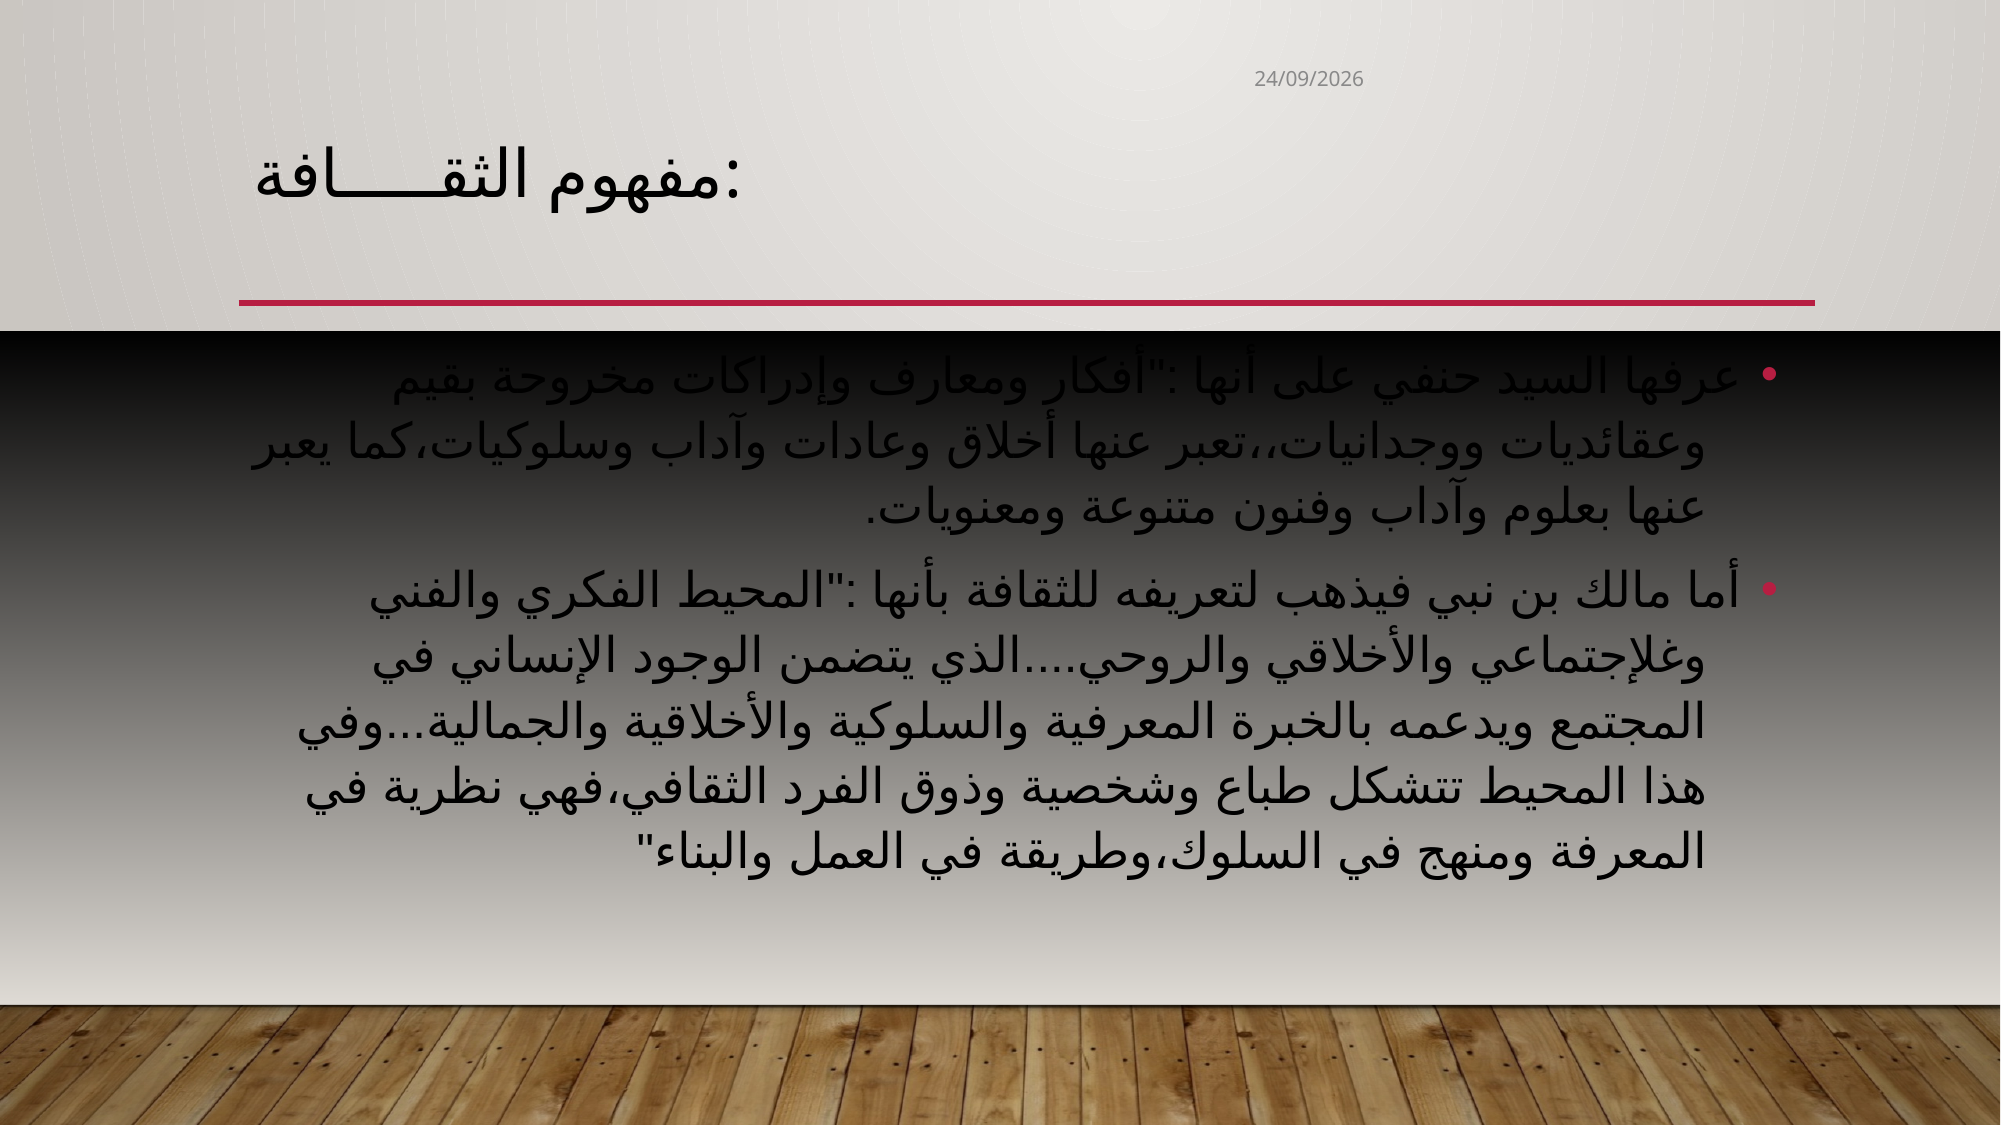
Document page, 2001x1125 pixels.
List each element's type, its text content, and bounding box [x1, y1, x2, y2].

title مفهوم الثقـــــافة: [238, 131, 1814, 305]
list عرفها السيد حنفي على أنها :"أفكار ومعارف وإدراكات مخروحة بقيم وعقائديات ووجدانيات،،تعبر عنها أخلاق وعادات وآداب وسلوكيات،كما يعبر عنها بعلوم وآداب وفنون متنوعة ومعنويات. أما مالك بن نبي فيذهب لتعريفه للثقافة بأنها :"المحيط الفكري والفني وغلإجتماعي والأخلاقي والروحي....الذي يتضمن الوجود الإنساني في المجتمع ويدعمه بالخبرة المعرفية والسلوكية والأخلاقية والجمالية...وفي هذا المحيط تتشكل طباع وشخصية وذوق الفرد الثقافي،فهي نظرية في المعرفة ومنهج في السلوك،وطريقة في العمل والبناء" [238, 330, 1814, 897]
text_box 19/02/2020 [1239, 54, 1814, 105]
